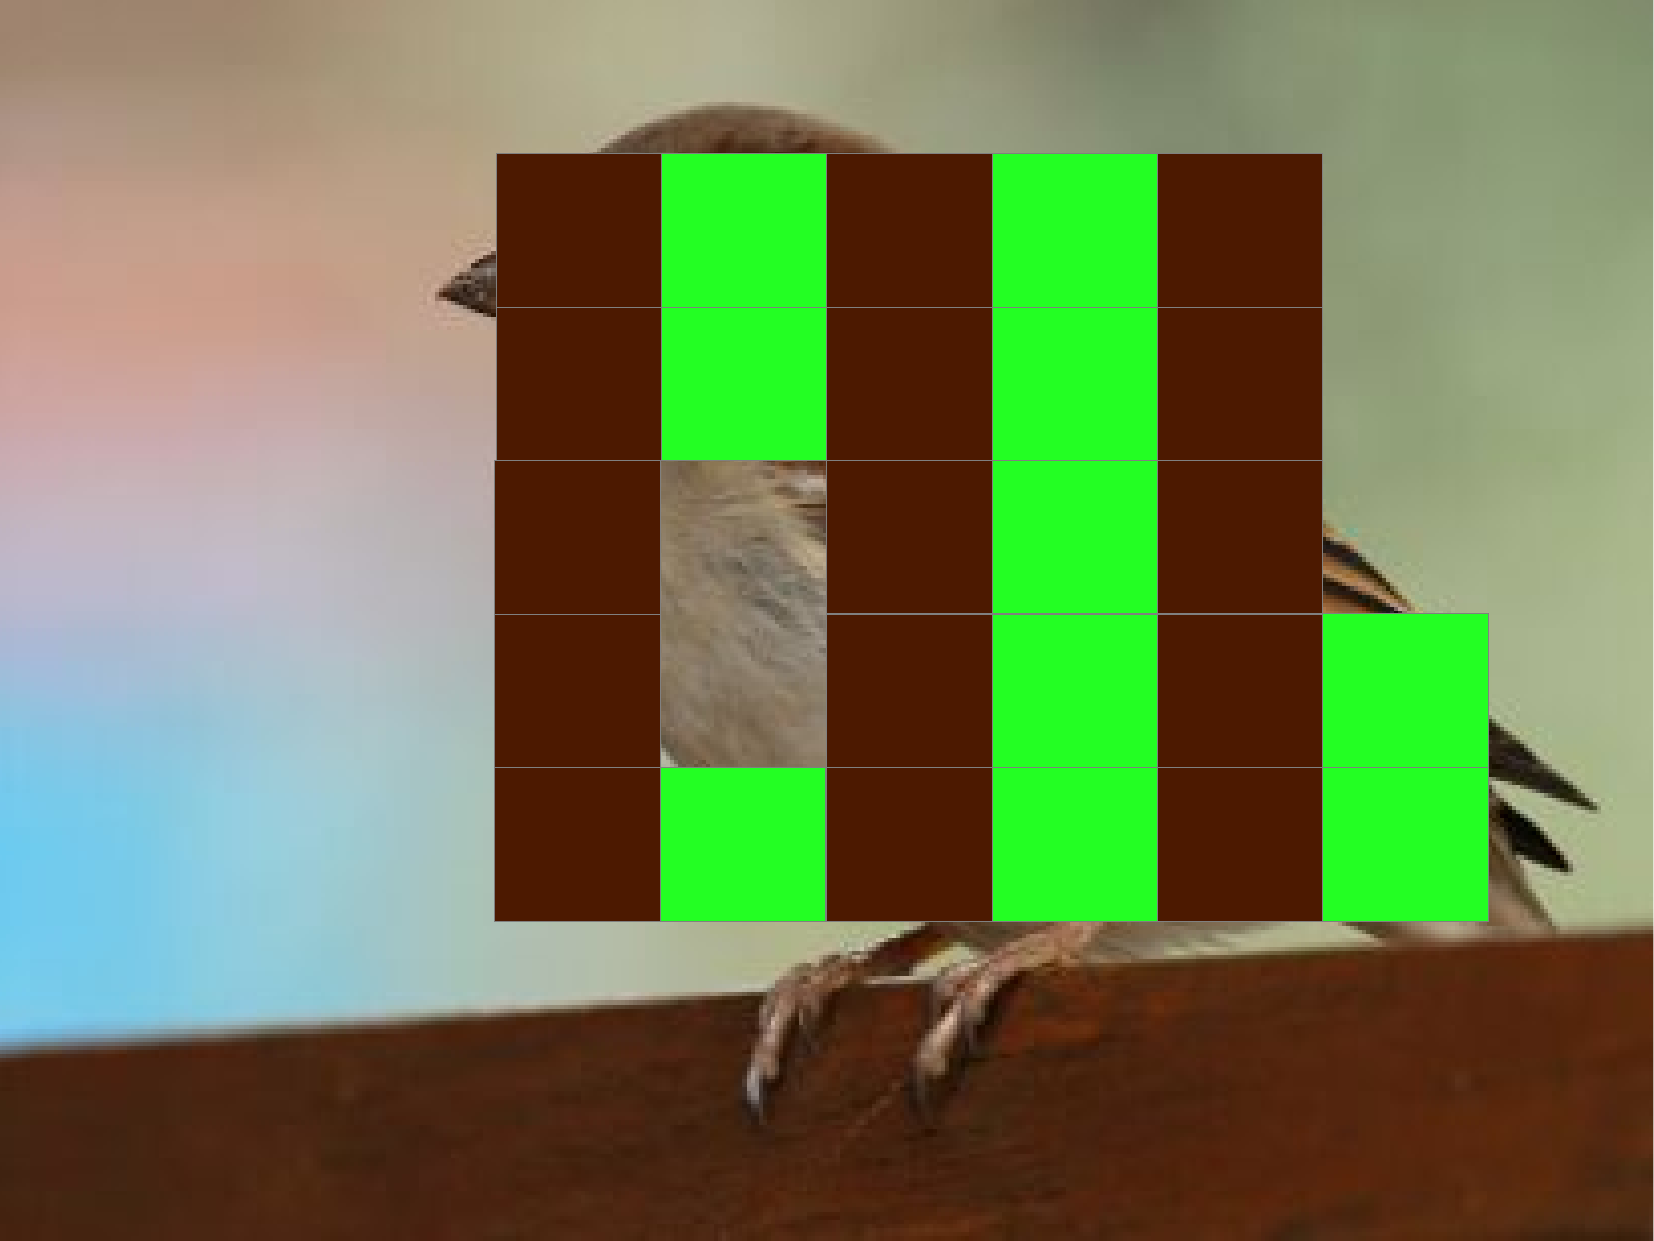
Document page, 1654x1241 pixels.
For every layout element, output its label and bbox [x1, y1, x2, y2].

text_box [494, 153, 1489, 922]
picture [0, 0, 1654, 1241]
